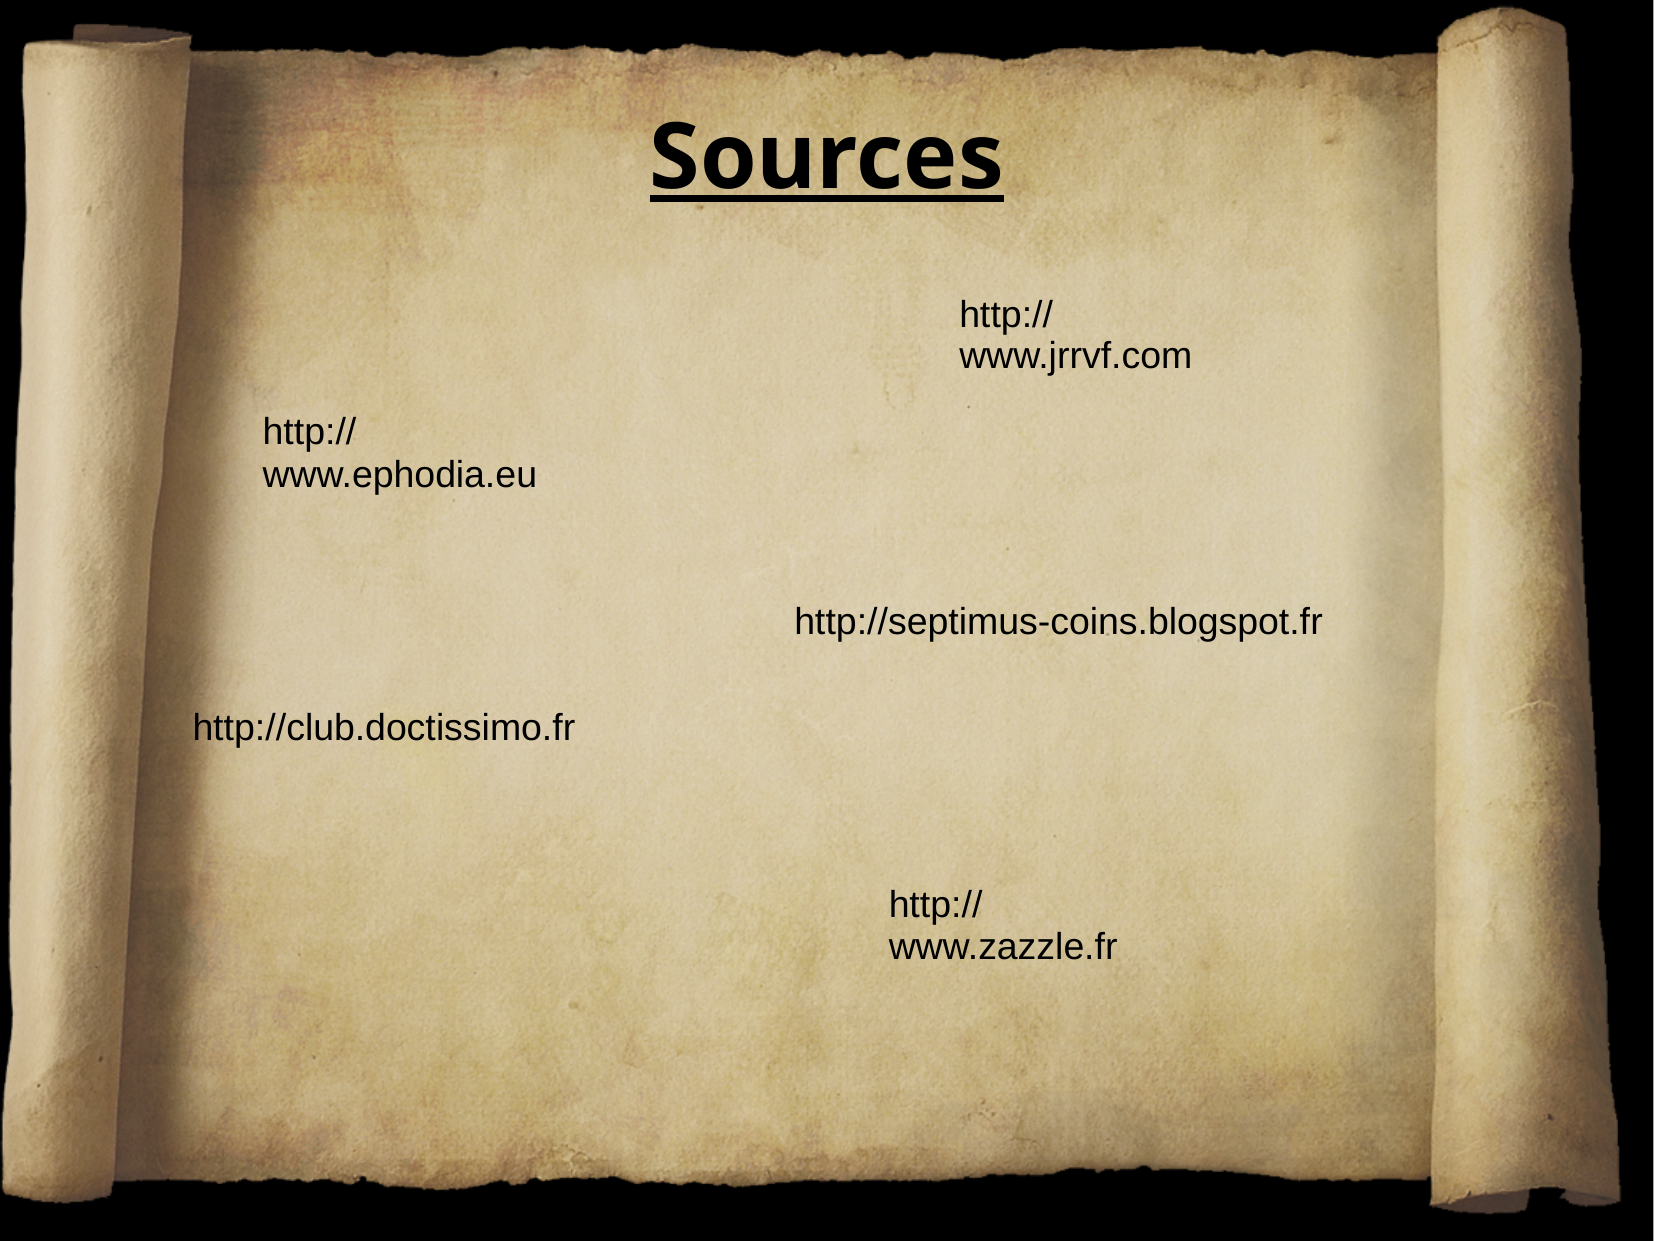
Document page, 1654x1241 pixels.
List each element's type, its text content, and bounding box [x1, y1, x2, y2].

title Sources [82, 49, 1571, 257]
text_box http://www.ephodia.eu [248, 403, 644, 461]
picture [0, 0, 1654, 1241]
text_box http://septimus-coins.blogspot.fr [779, 592, 1338, 650]
text_box http://www.zazzle.fr [874, 876, 1225, 934]
text_box http://www.jrrvf.com [944, 285, 1300, 343]
text_box http://club.doctissimo.fr [177, 698, 591, 756]
